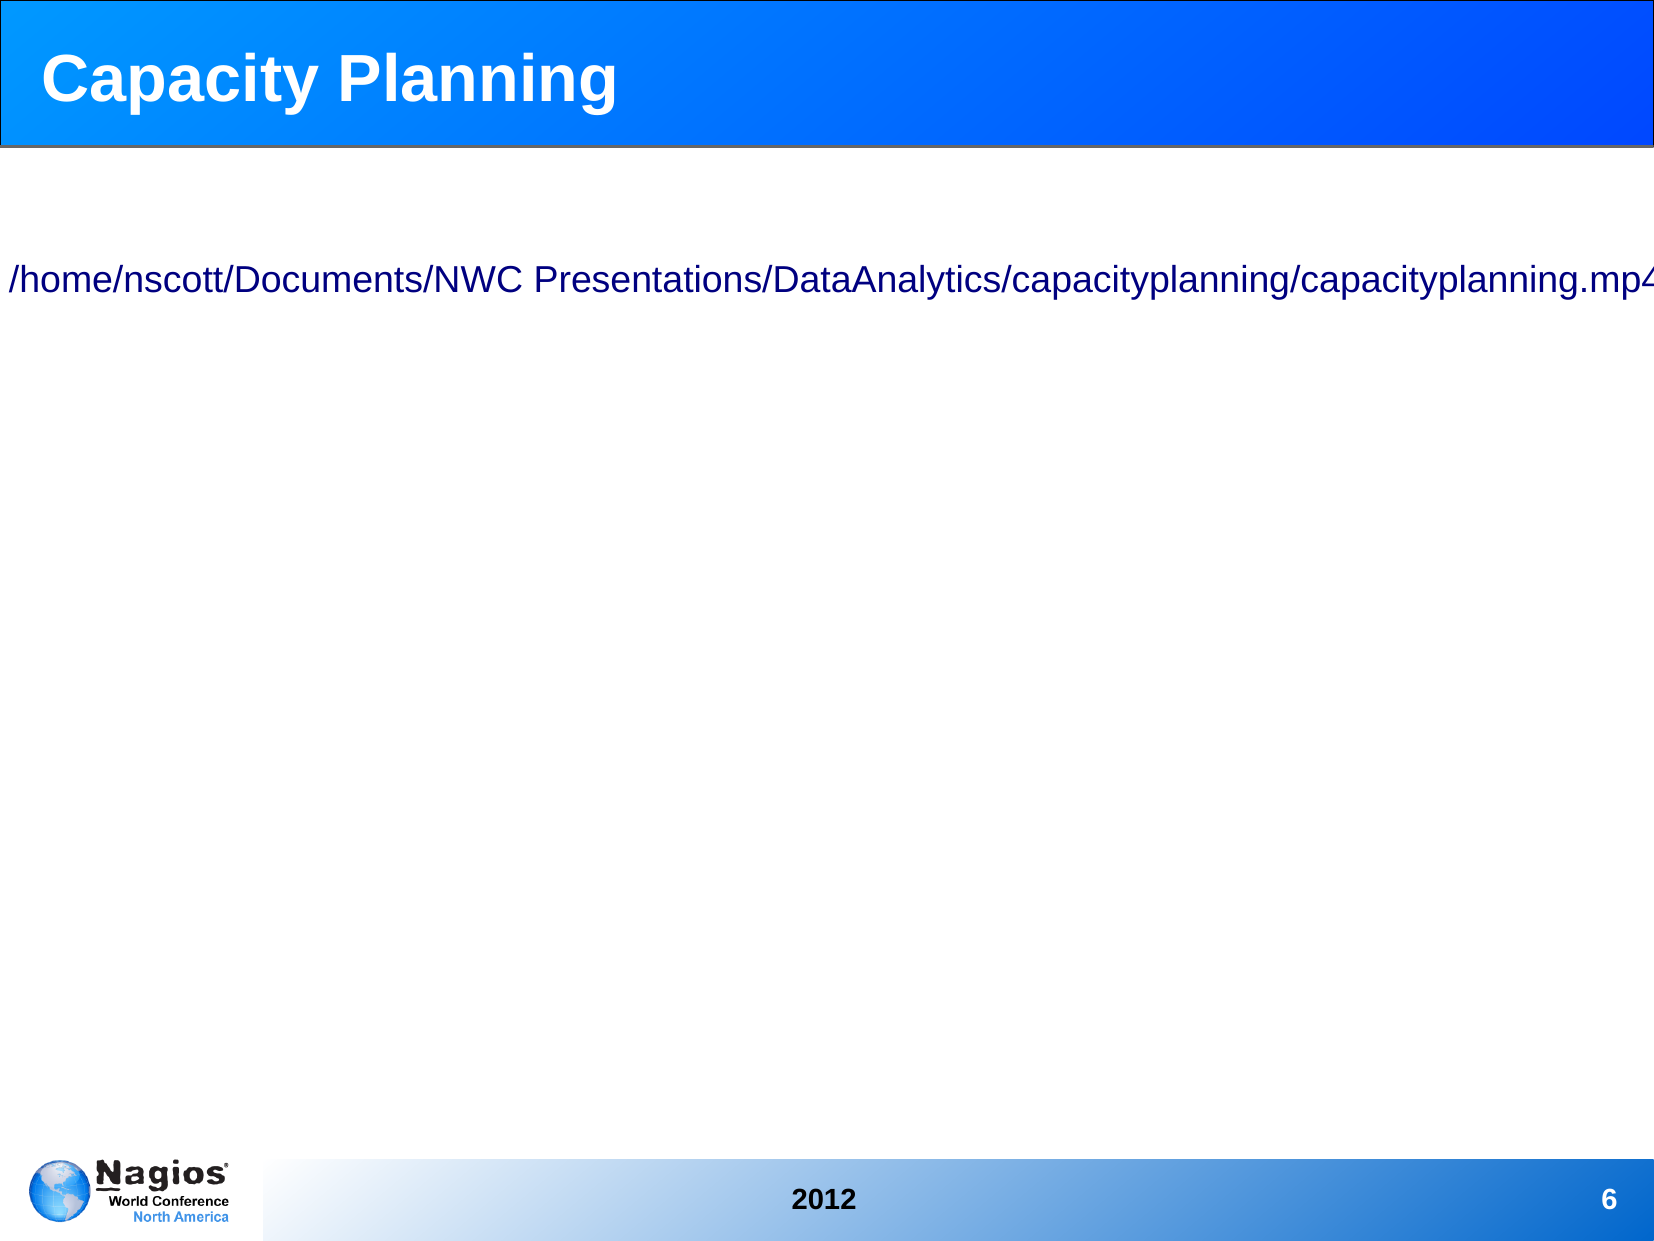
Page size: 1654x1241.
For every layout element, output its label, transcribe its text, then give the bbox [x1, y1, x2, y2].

text_box /home/nscott/Documents/NWC Presentations/DataAnalytics/capacityplanning/capacityplanning.mp4 [0, 251, 1654, 322]
picture [29, 1159, 229, 1235]
title Capacity Planning [41, 36, 1248, 120]
